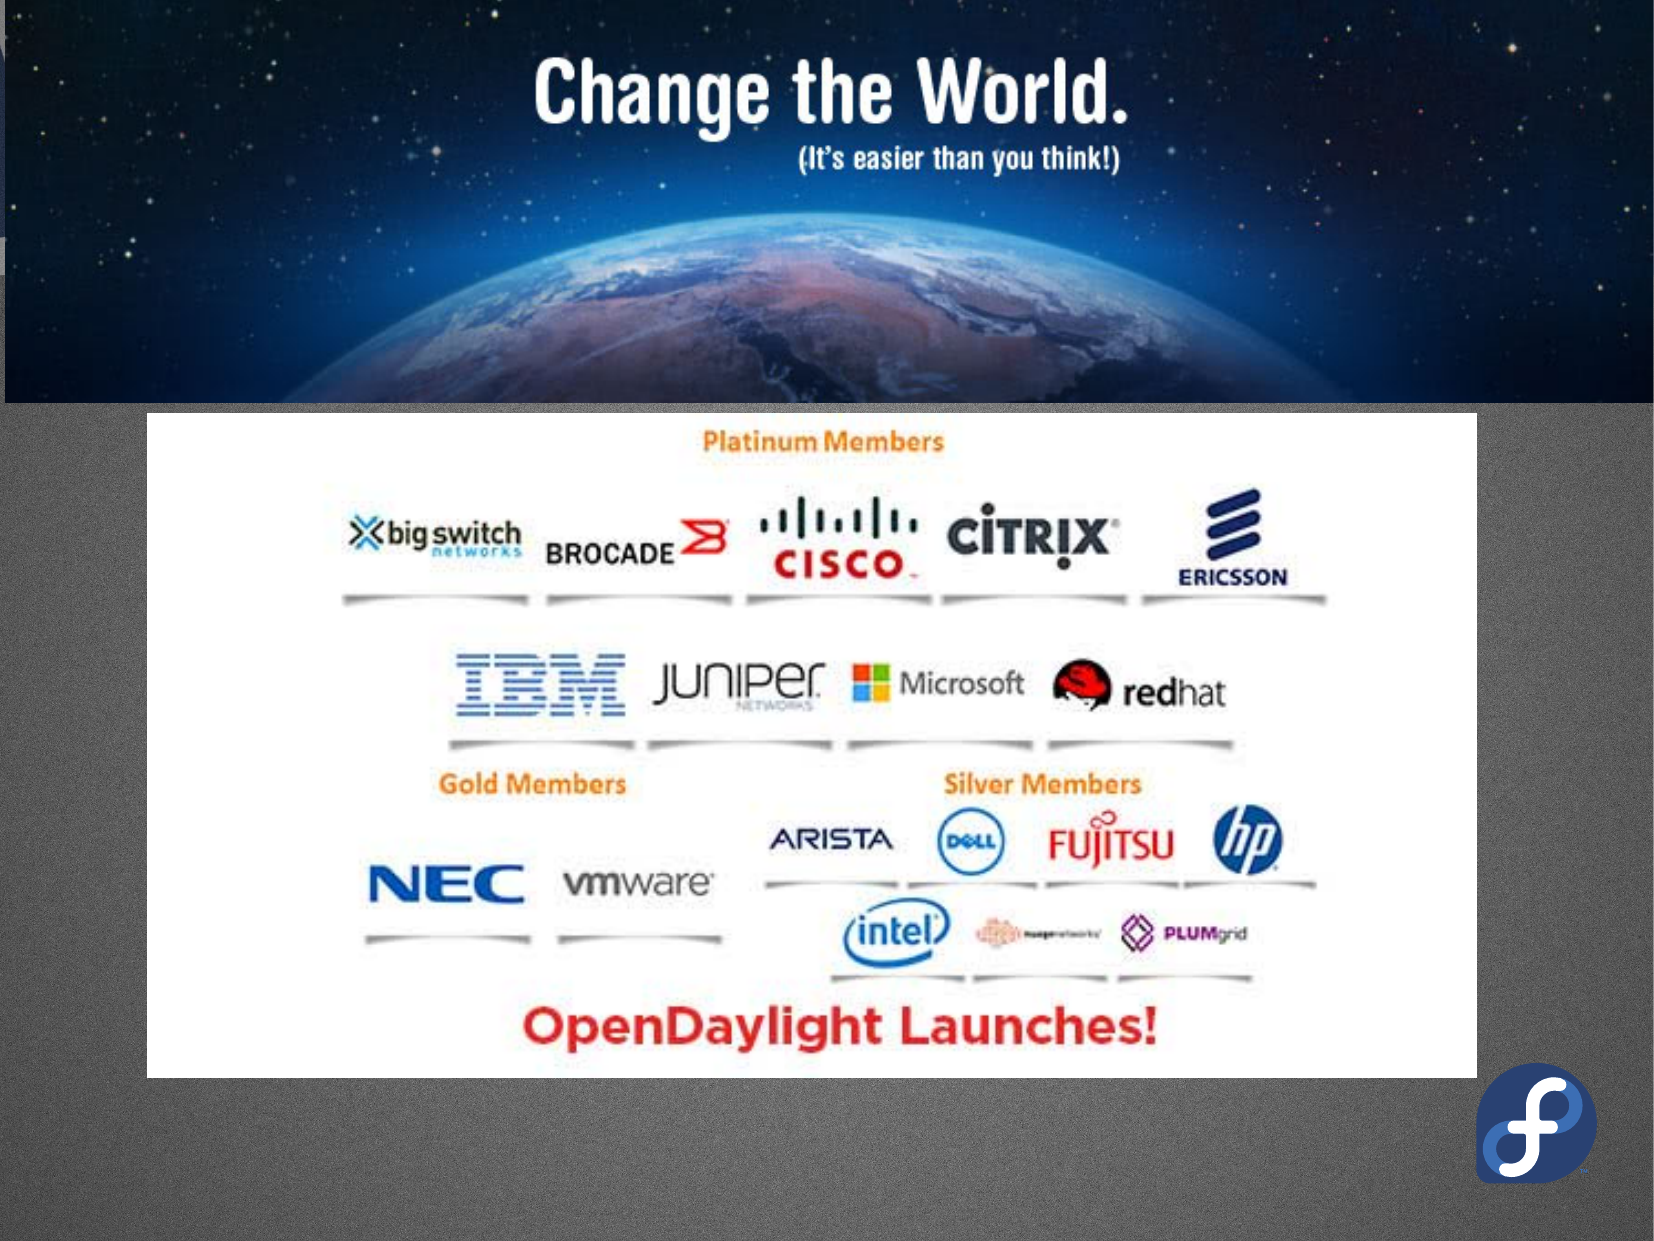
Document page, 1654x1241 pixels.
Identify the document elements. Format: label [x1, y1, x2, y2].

list [82, 403, 1560, 1063]
picture [0, 0, 1654, 1241]
